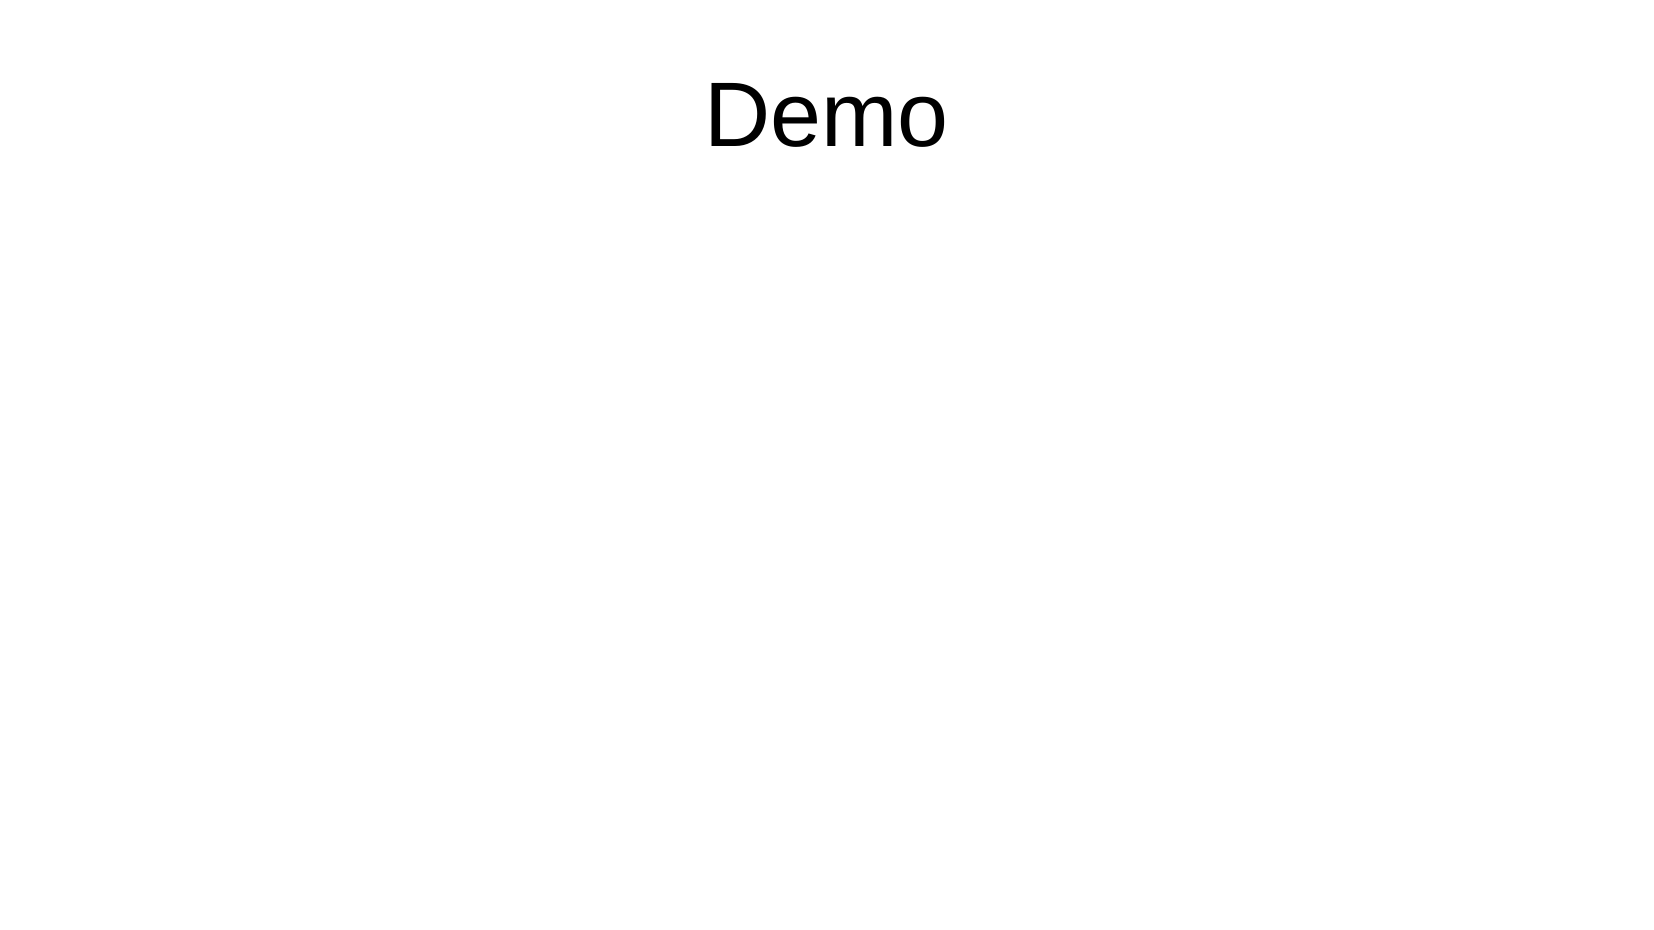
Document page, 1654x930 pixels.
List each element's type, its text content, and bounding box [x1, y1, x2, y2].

title Demo [82, 37, 1571, 193]
